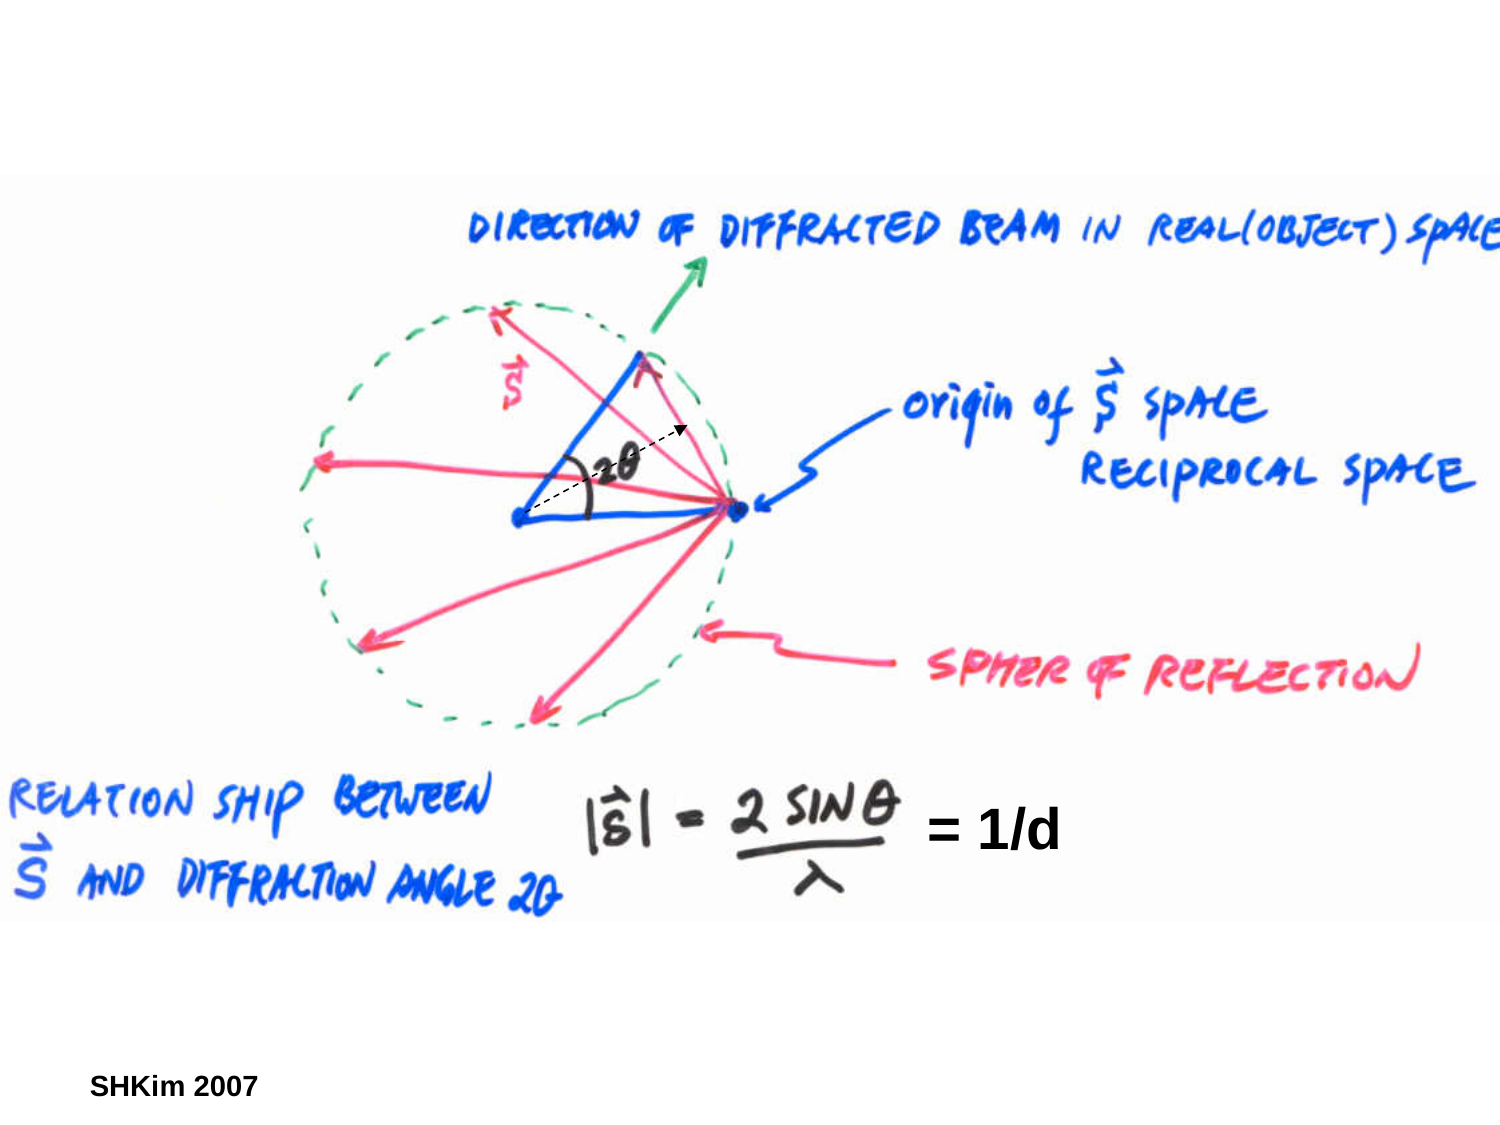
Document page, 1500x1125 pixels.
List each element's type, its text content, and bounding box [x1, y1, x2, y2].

text_box = 1/d [912, 783, 1078, 870]
picture [0, 174, 1500, 922]
